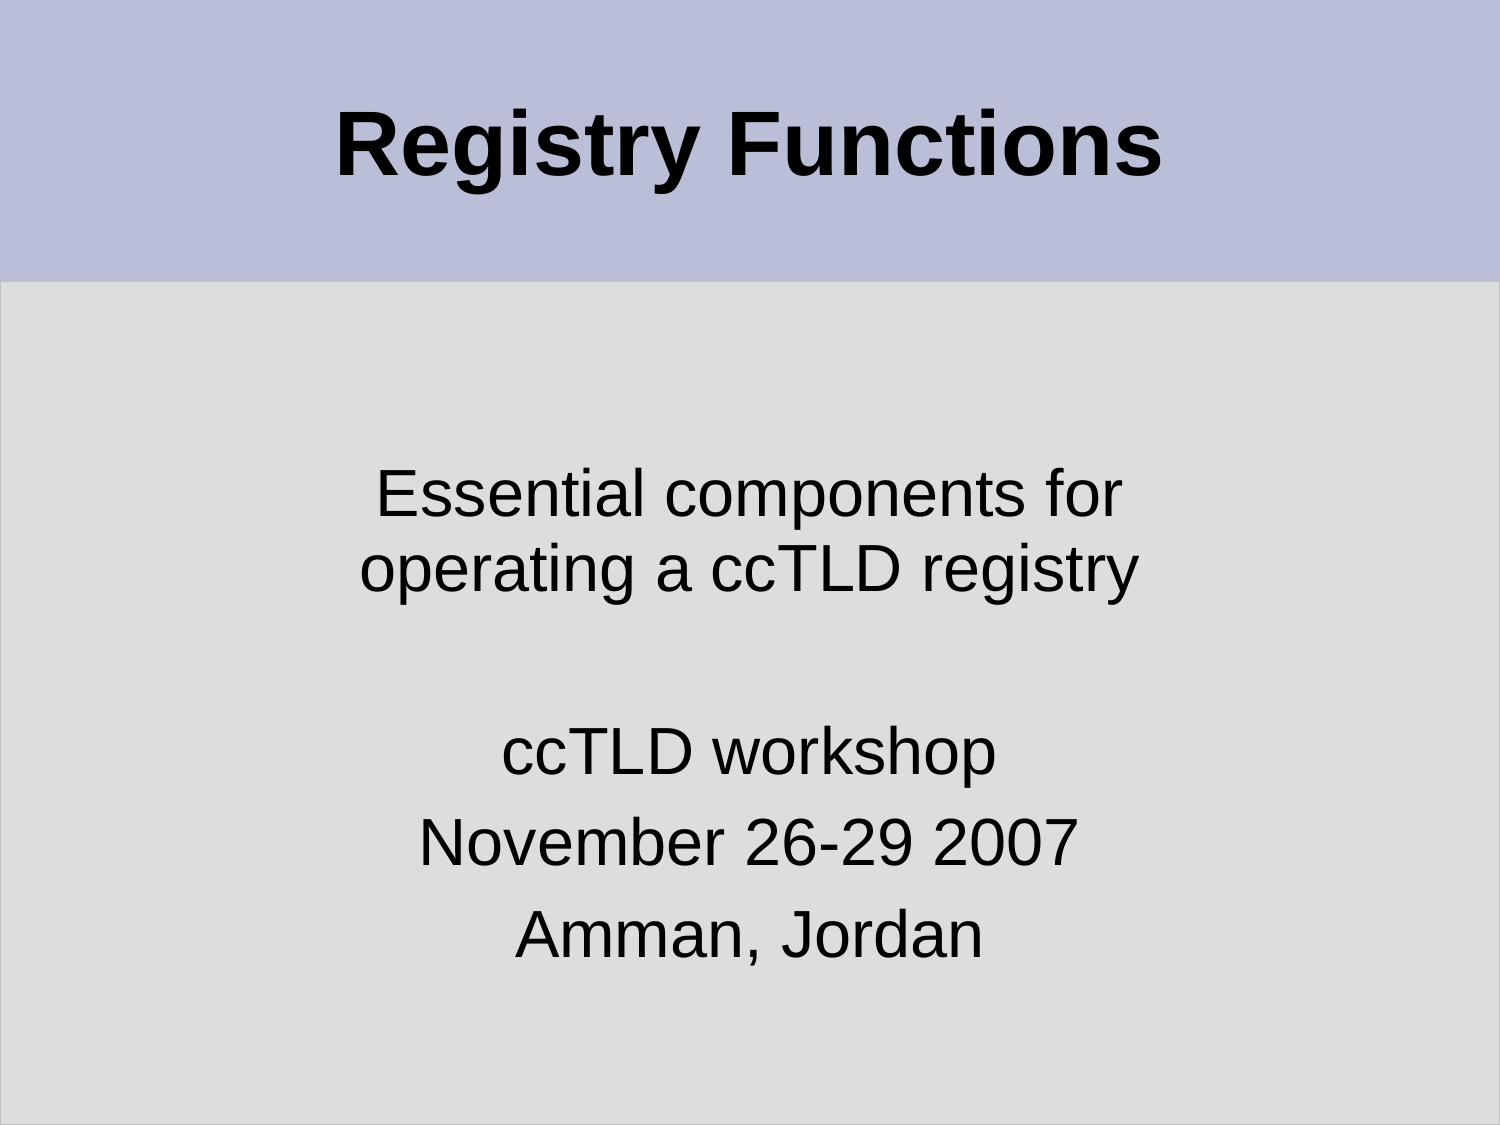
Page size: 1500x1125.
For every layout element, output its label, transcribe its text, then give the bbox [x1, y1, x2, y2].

title Registry Functions [112, 50, 1388, 238]
subtitle Essential components for operating a ccTLD registry ccTLD workshop November 26-29 2007 Amman, Jordan [225, 448, 1276, 981]
